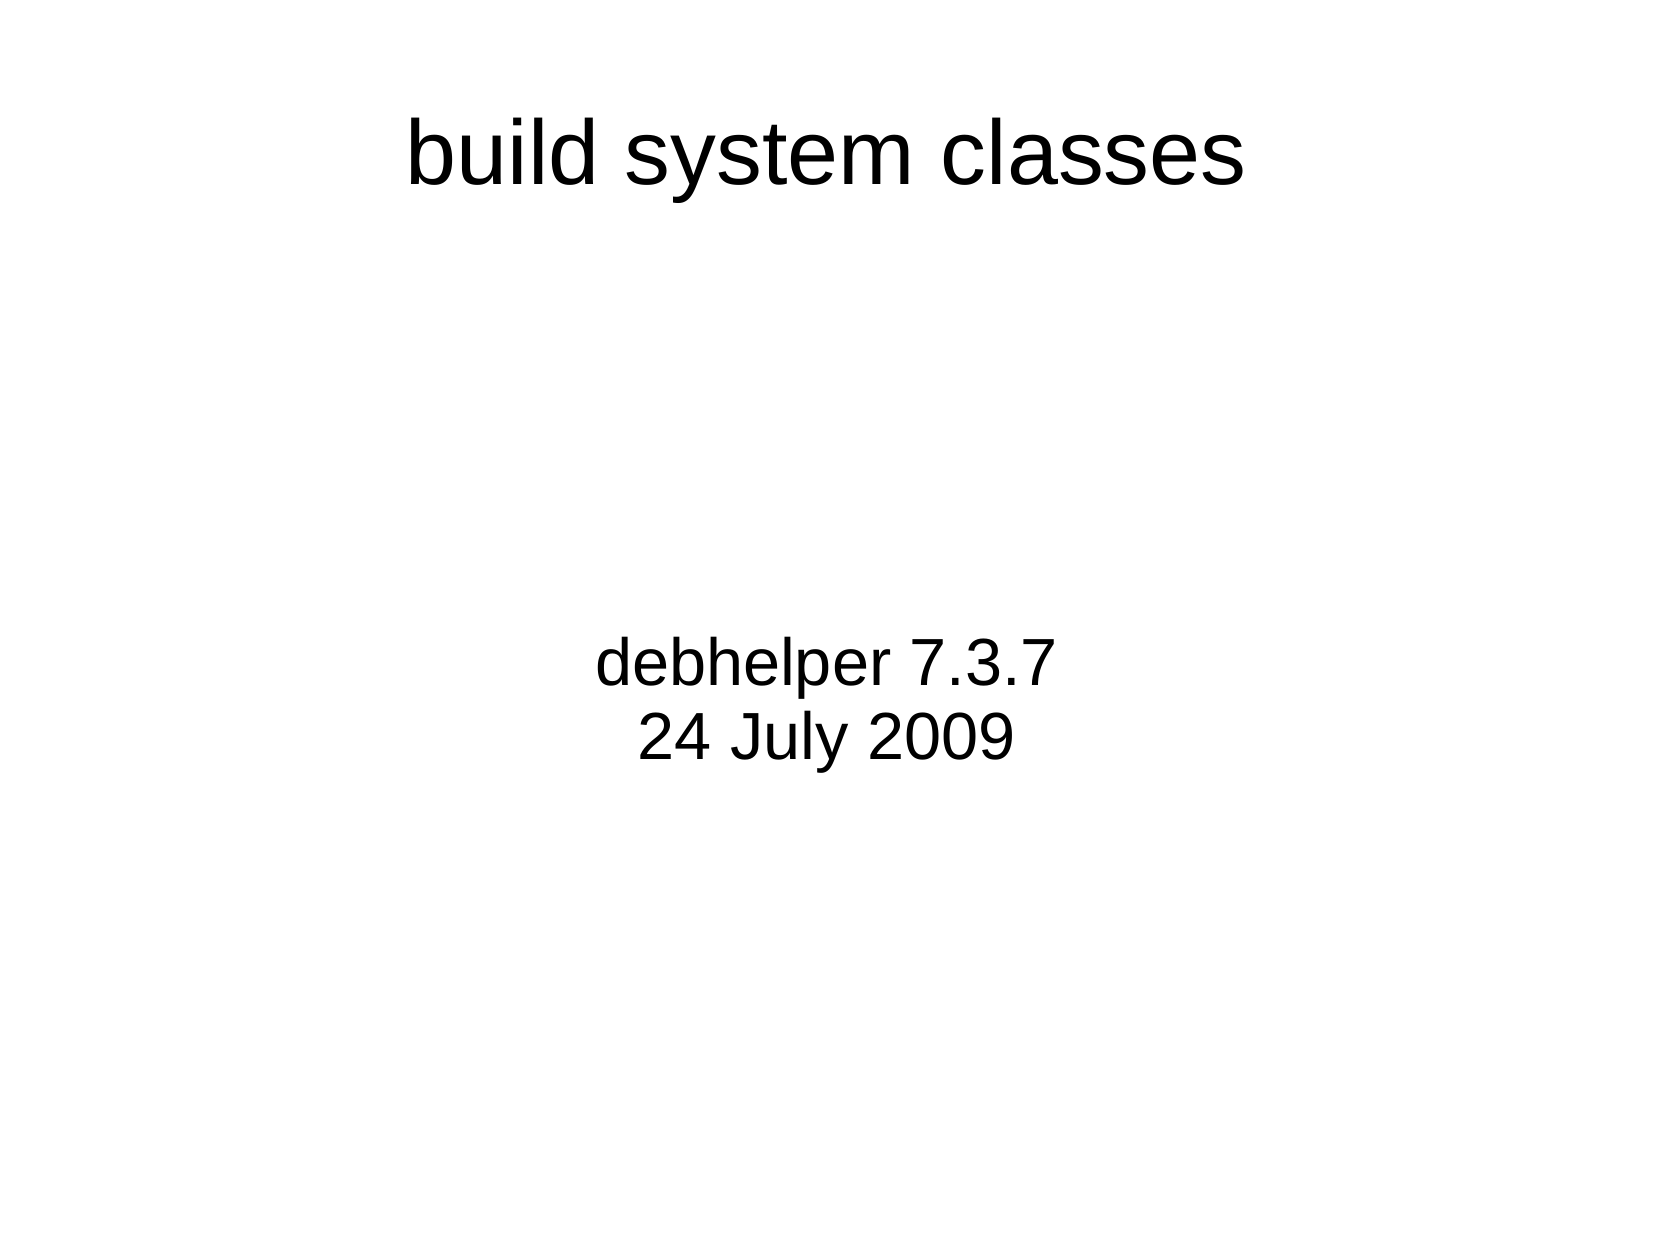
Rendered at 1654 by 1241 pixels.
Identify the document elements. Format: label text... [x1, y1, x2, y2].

subtitle debhelper 7.3.7 24 July 2009 [82, 297, 1571, 1102]
title build system classes [82, 56, 1571, 250]
